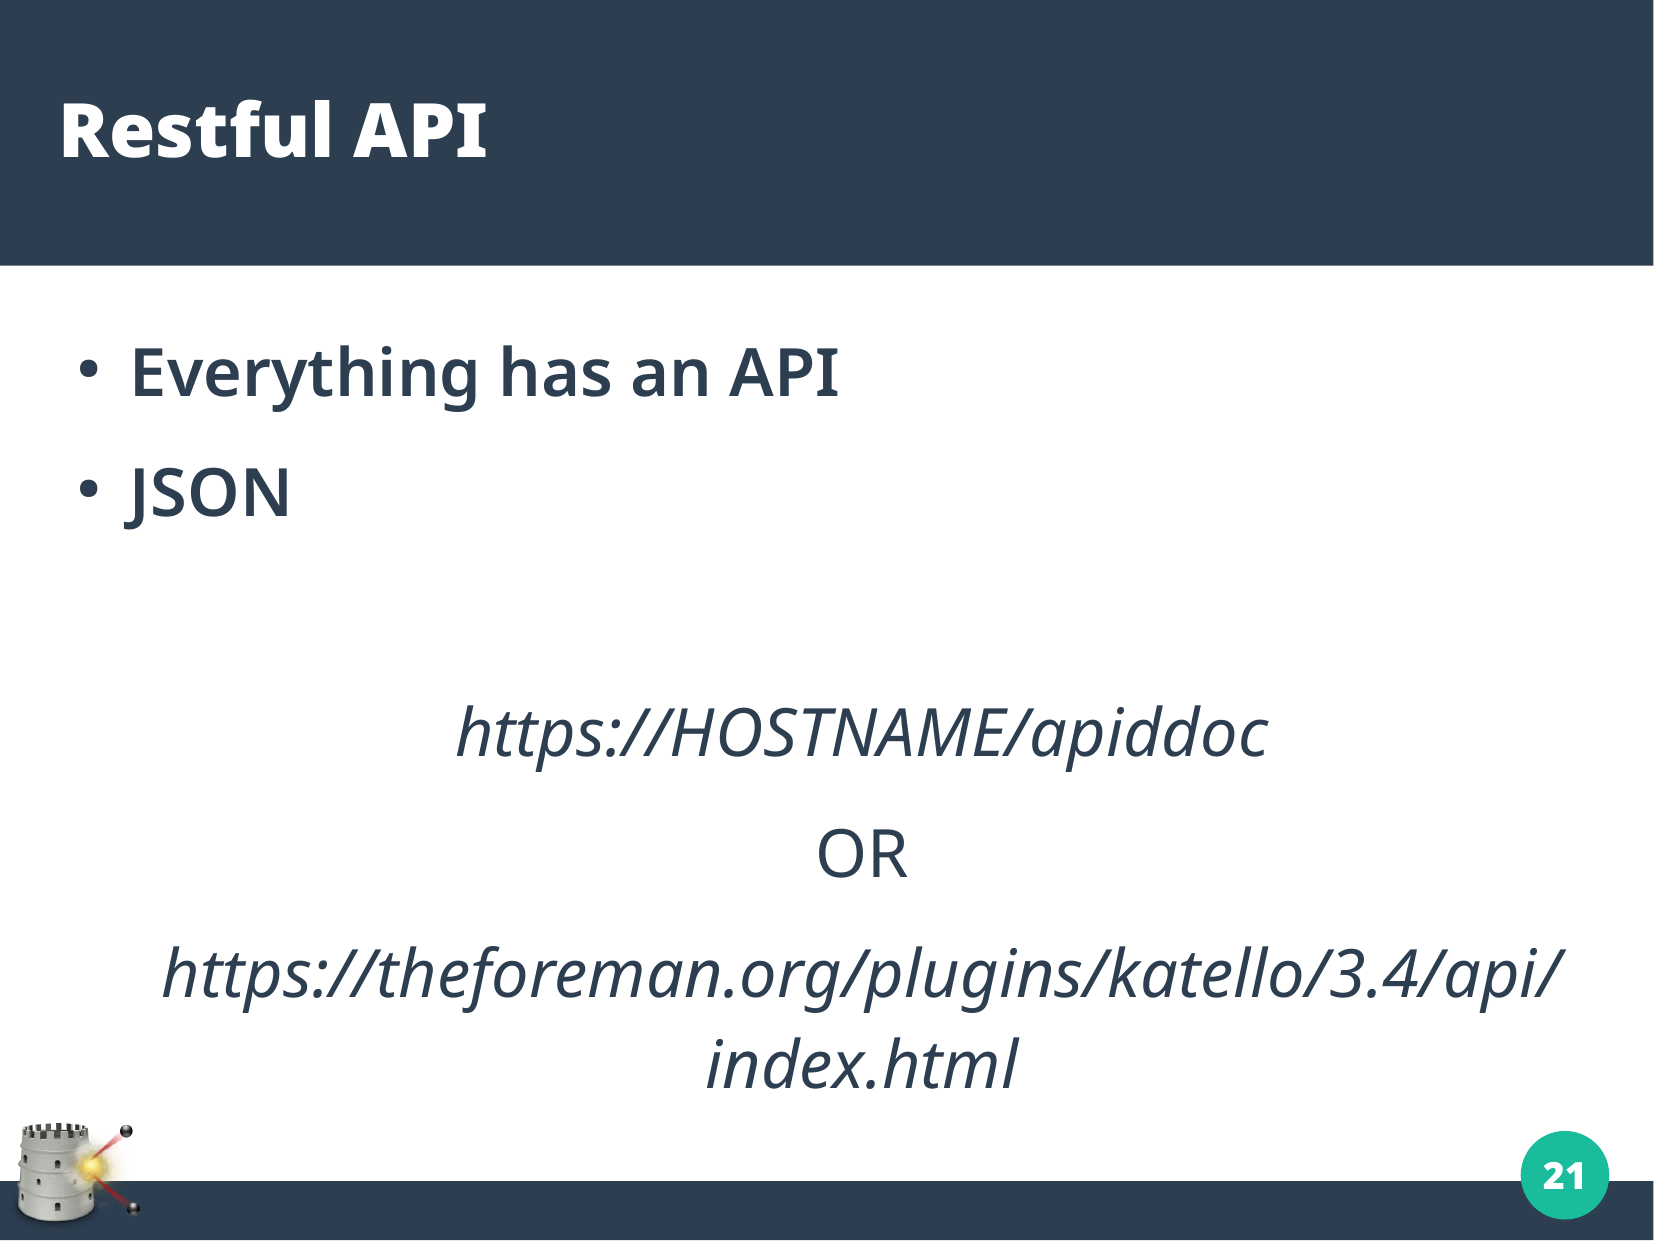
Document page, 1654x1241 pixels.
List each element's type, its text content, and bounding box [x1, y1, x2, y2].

title Restful API [59, 49, 1595, 207]
list Everything has an API JSON https://HOSTNAME/apiddoc OR https://theforeman.org/plugins/katello/3.4/api/index.html [59, 324, 1595, 1152]
picture [5, 1104, 148, 1241]
